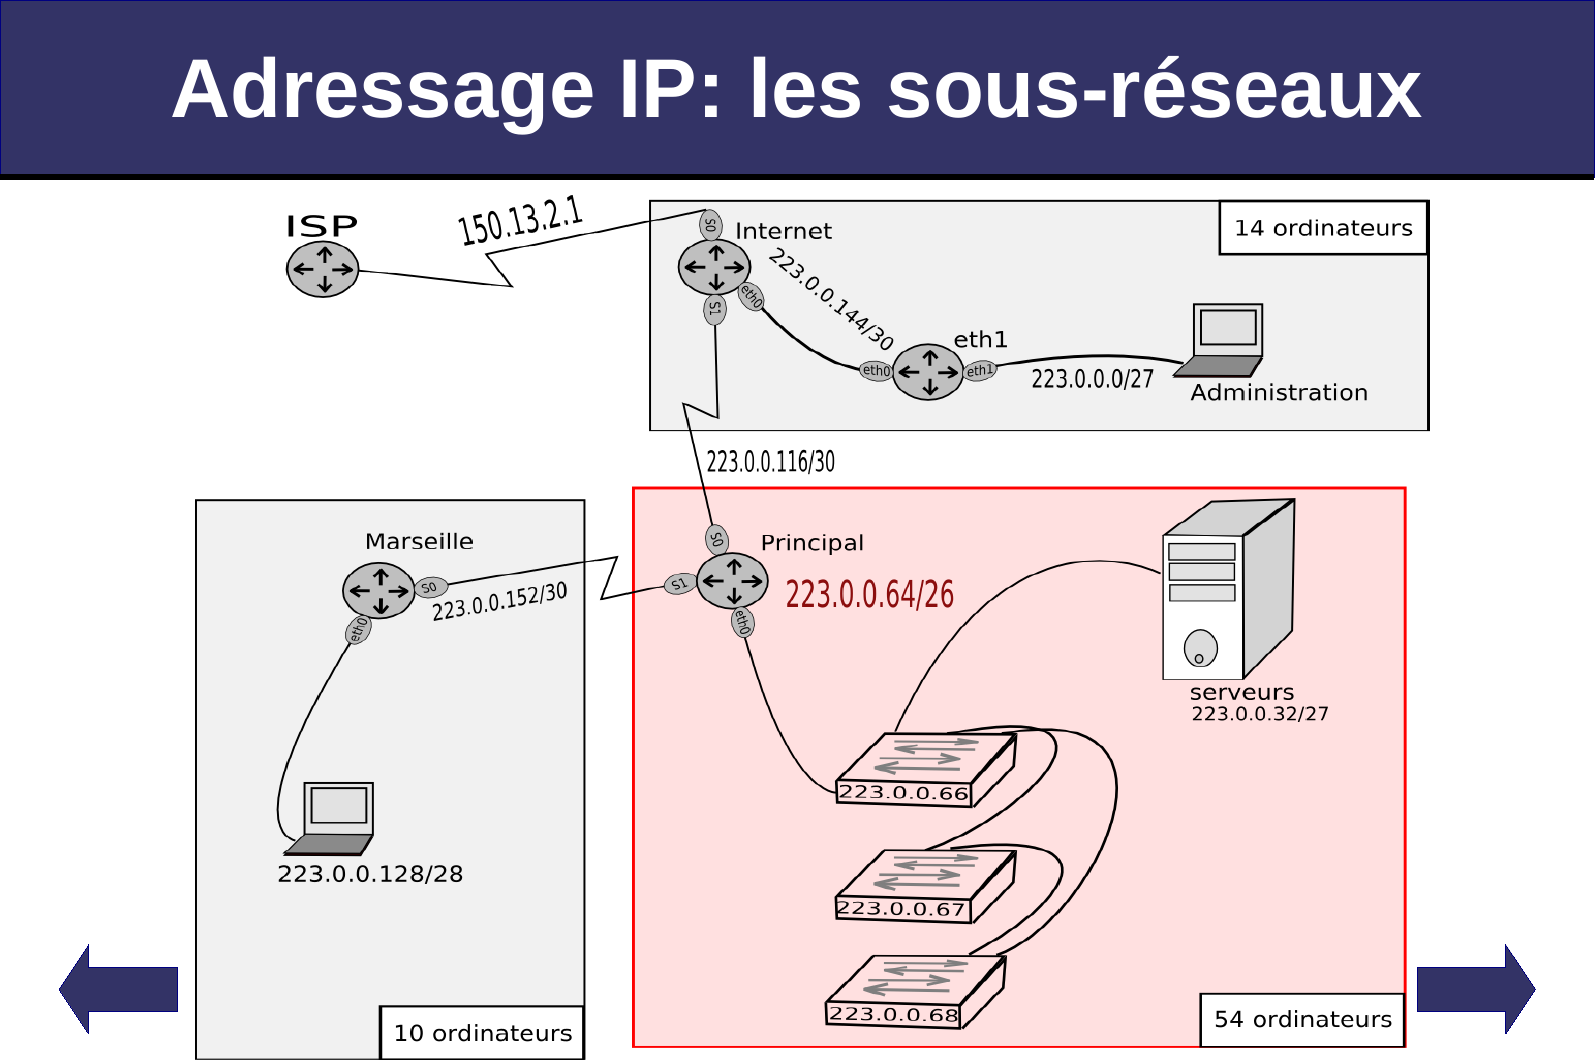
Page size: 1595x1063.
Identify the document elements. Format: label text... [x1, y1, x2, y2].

picture [195, 194, 1430, 1060]
text_box [1430, 944, 1536, 1034]
text_box Adressage IP: les sous-réseaux [0, 0, 1595, 178]
text_box [59, 944, 178, 1034]
